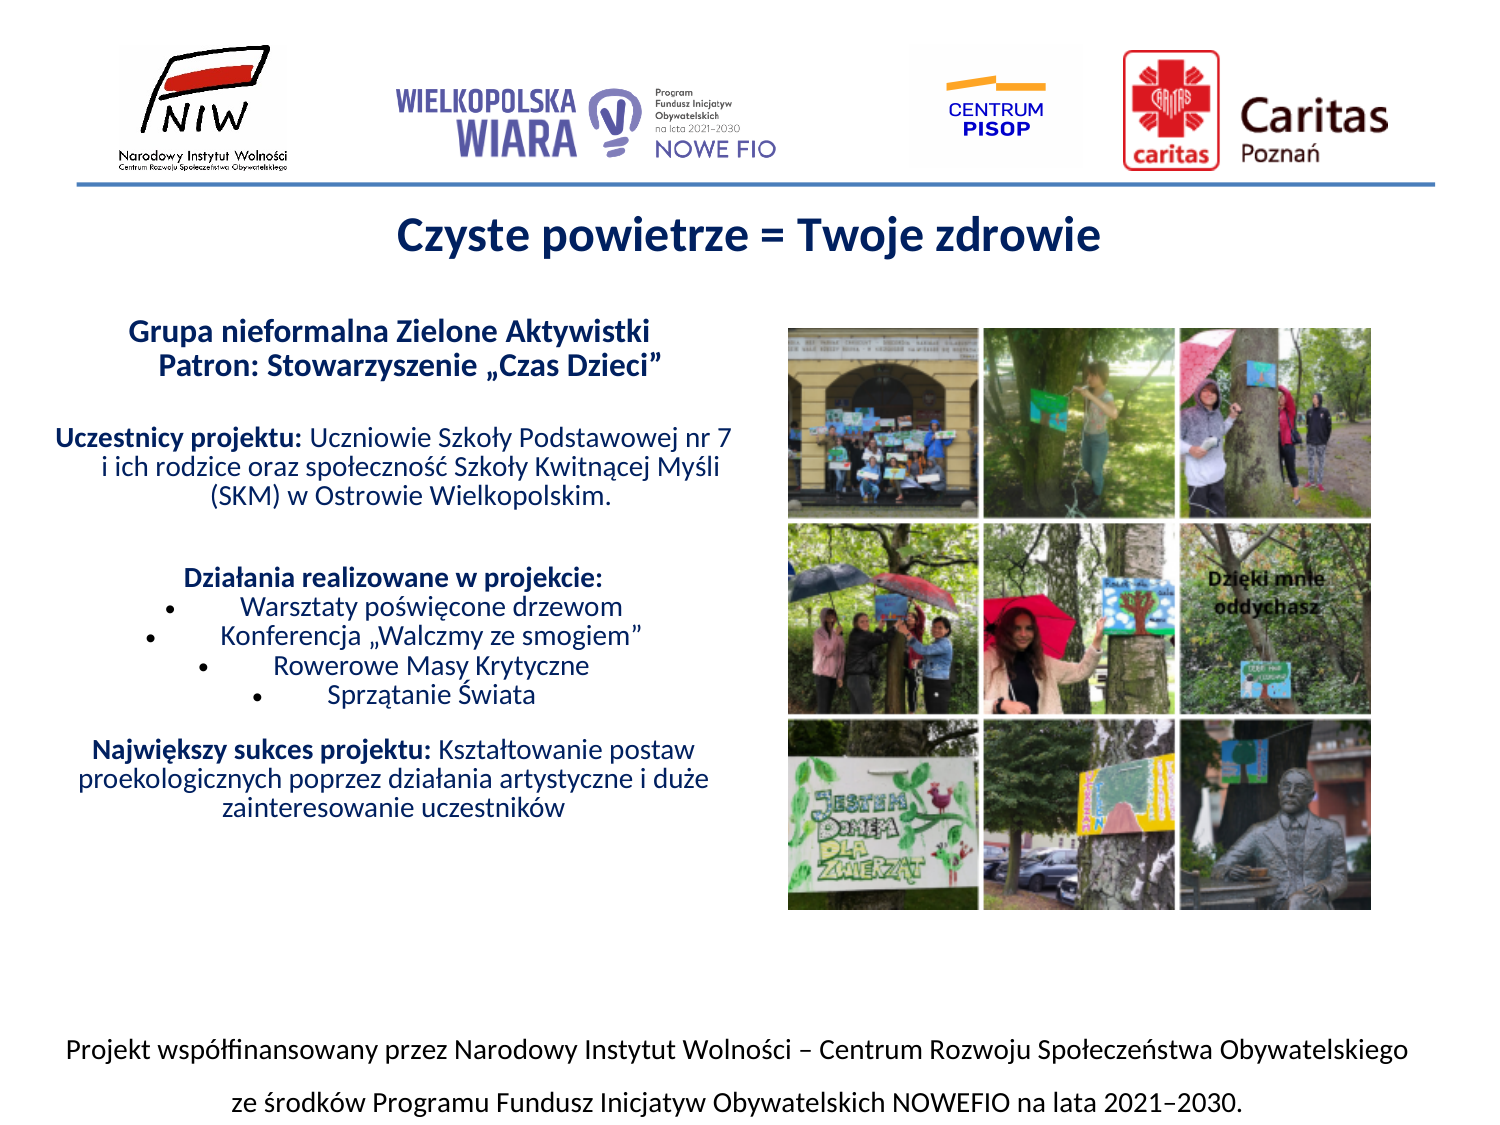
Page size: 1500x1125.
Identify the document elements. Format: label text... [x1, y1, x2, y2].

text_box Czyste powietrze = Twoje zdrowie [291, 207, 1209, 359]
text_box Grupa nieformalna Zielone Aktywistki Patron: Stowarzyszenie „Czas Dzieci” Uczestnicy projektu: Uczniowie Szkoły Podstawowej nr 7 i ich rodzice oraz społeczność Szkoły Kwitnącej Myśli (SKM) w Ostrowie Wielkopolskim. Działania realizowane w projekcie: Warsztaty poświęcone drzewom Konferencja „Walczmy ze smogiem” Rowerowe Masy Krytyczne Sprzątanie Świata Największy sukces projektu: Kształtowanie postaw proekologicznych poprzez działania artystyczne i duże zainteresowanie uczestników [36, 310, 751, 1061]
picture [788, 328, 1371, 910]
